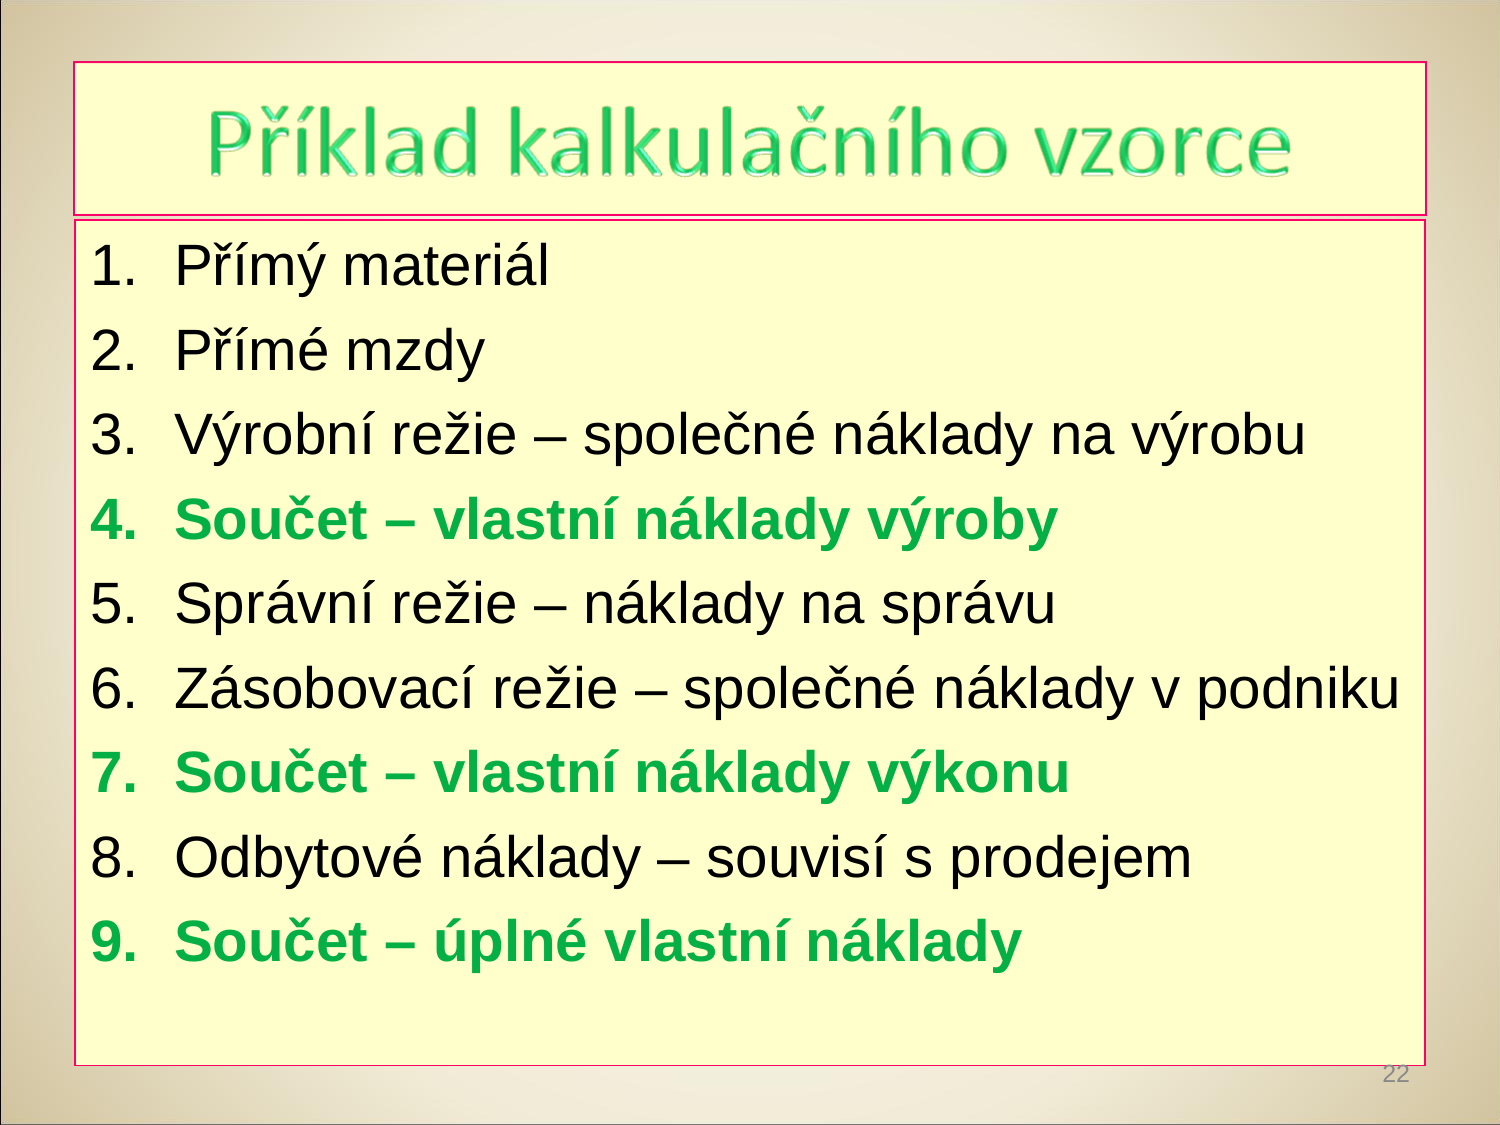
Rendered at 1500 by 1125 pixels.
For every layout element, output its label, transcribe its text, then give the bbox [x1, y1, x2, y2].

text_box [72, 50, 1428, 217]
list Přímý materiál Přímé mzdy Výrobní režie – společné náklady na výrobu Součet – vlastní náklady výroby Správní režie – náklady na správu Zásobovací režie – společné náklady v podniku Součet – vlastní náklady výkonu Odbytové náklady – souvisí s prodejem Součet – úplné vlastní náklady [75, 219, 1426, 1066]
text_box <číslo> [1074, 1042, 1426, 1103]
picture [0, 0, 1500, 1125]
